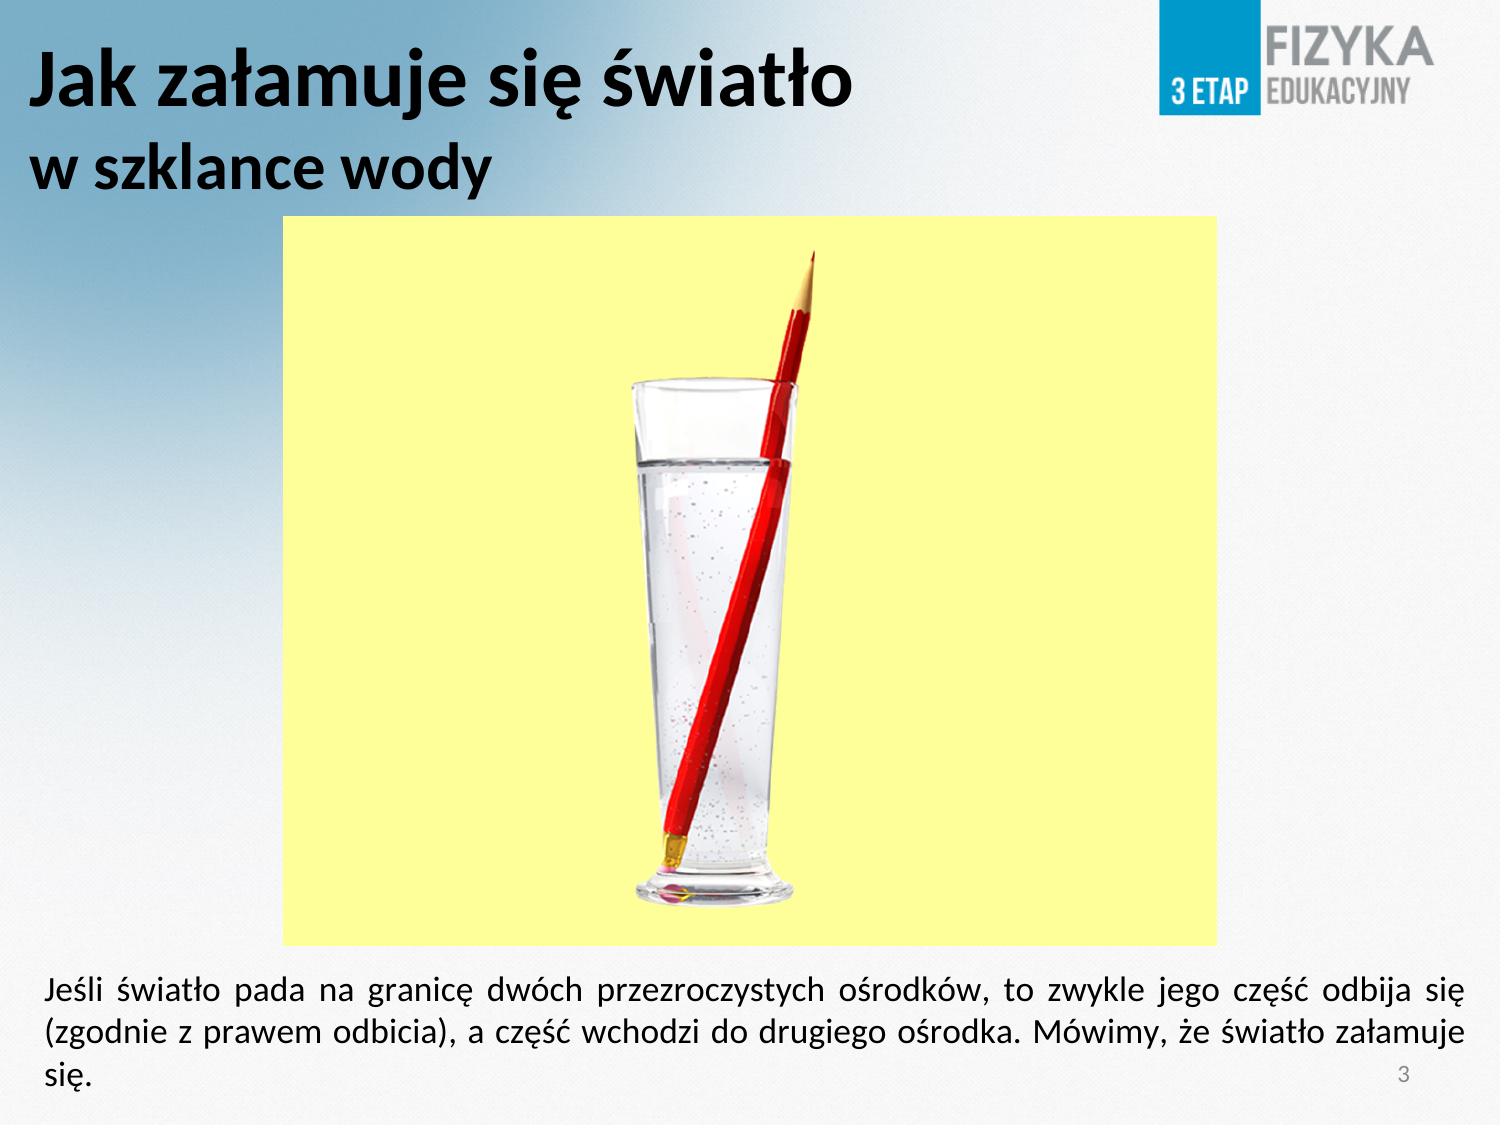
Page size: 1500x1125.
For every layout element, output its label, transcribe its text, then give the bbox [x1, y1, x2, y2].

picture [0, 0, 1500, 1125]
text_box Jeśli światło pada na granicę dwóch przezroczystych ośrodków, to zwykle jego część odbija się (zgodnie z prawem odbicia), a część wchodzi do drugiego ośrodka. Mówimy, że światło załamuje się. [29, 958, 1483, 1102]
text_box Jak załamuje się światło w szklance wody [14, 18, 1365, 207]
